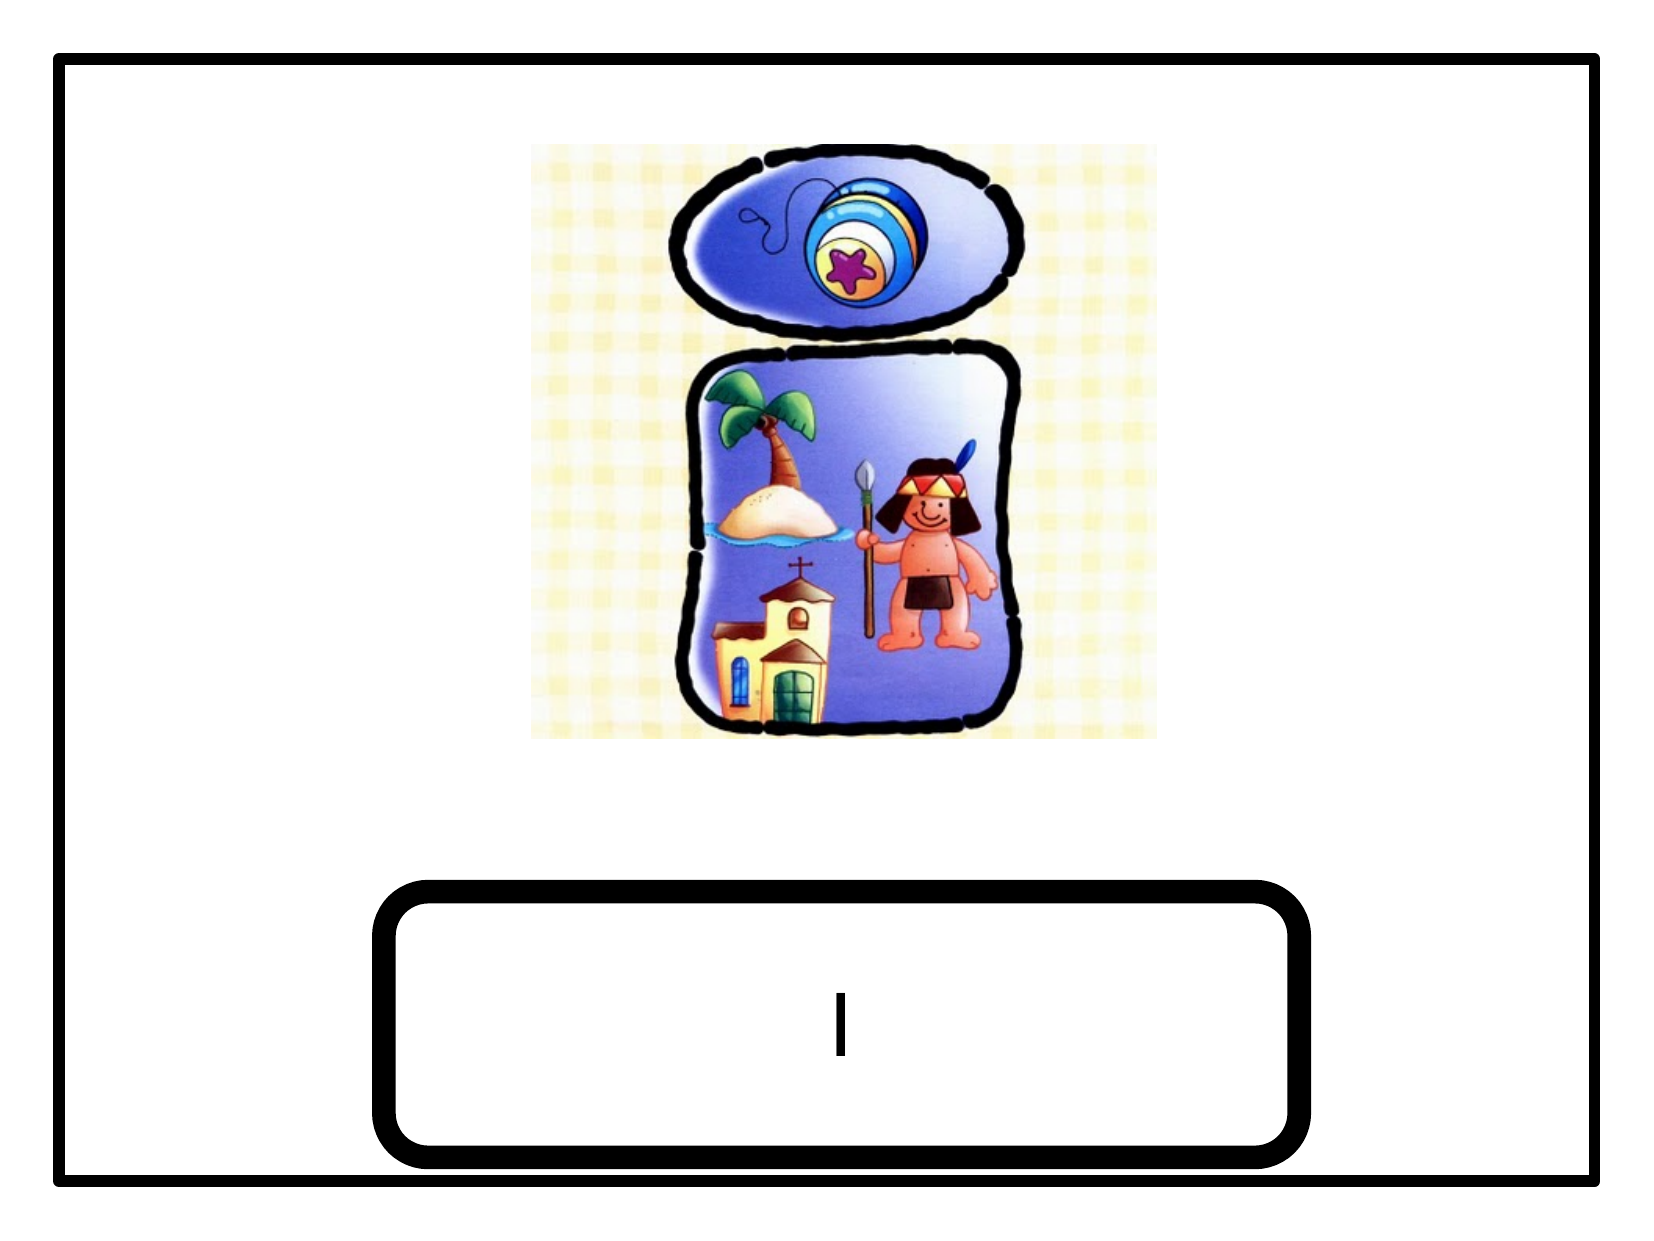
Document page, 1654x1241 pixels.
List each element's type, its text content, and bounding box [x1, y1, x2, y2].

text_box [59, 59, 1595, 1182]
picture [531, 144, 1157, 739]
text_box I [383, 891, 1300, 1158]
